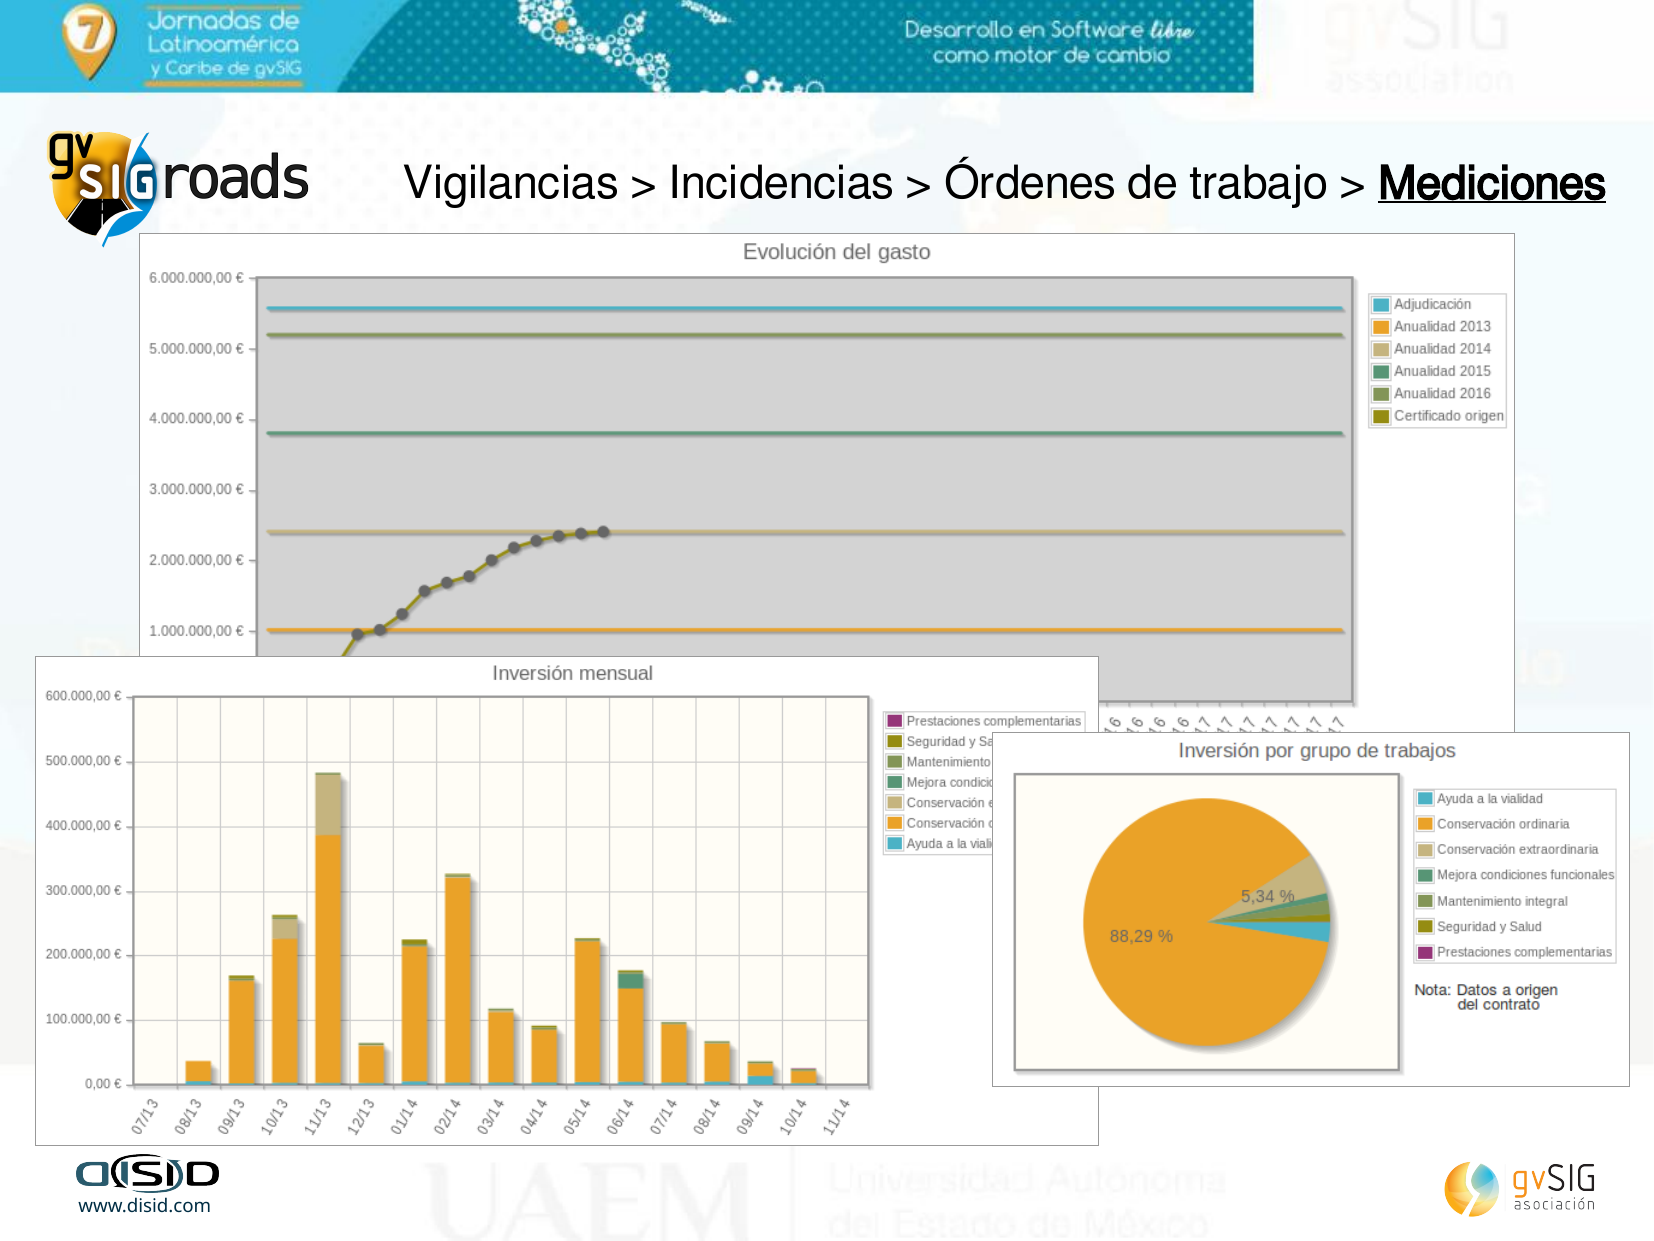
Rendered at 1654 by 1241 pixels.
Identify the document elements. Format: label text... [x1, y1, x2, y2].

title Vigilancias > Incidencias > Órdenes de trabajo > Mediciones [314, 131, 1607, 234]
picture [0, 0, 1654, 1241]
